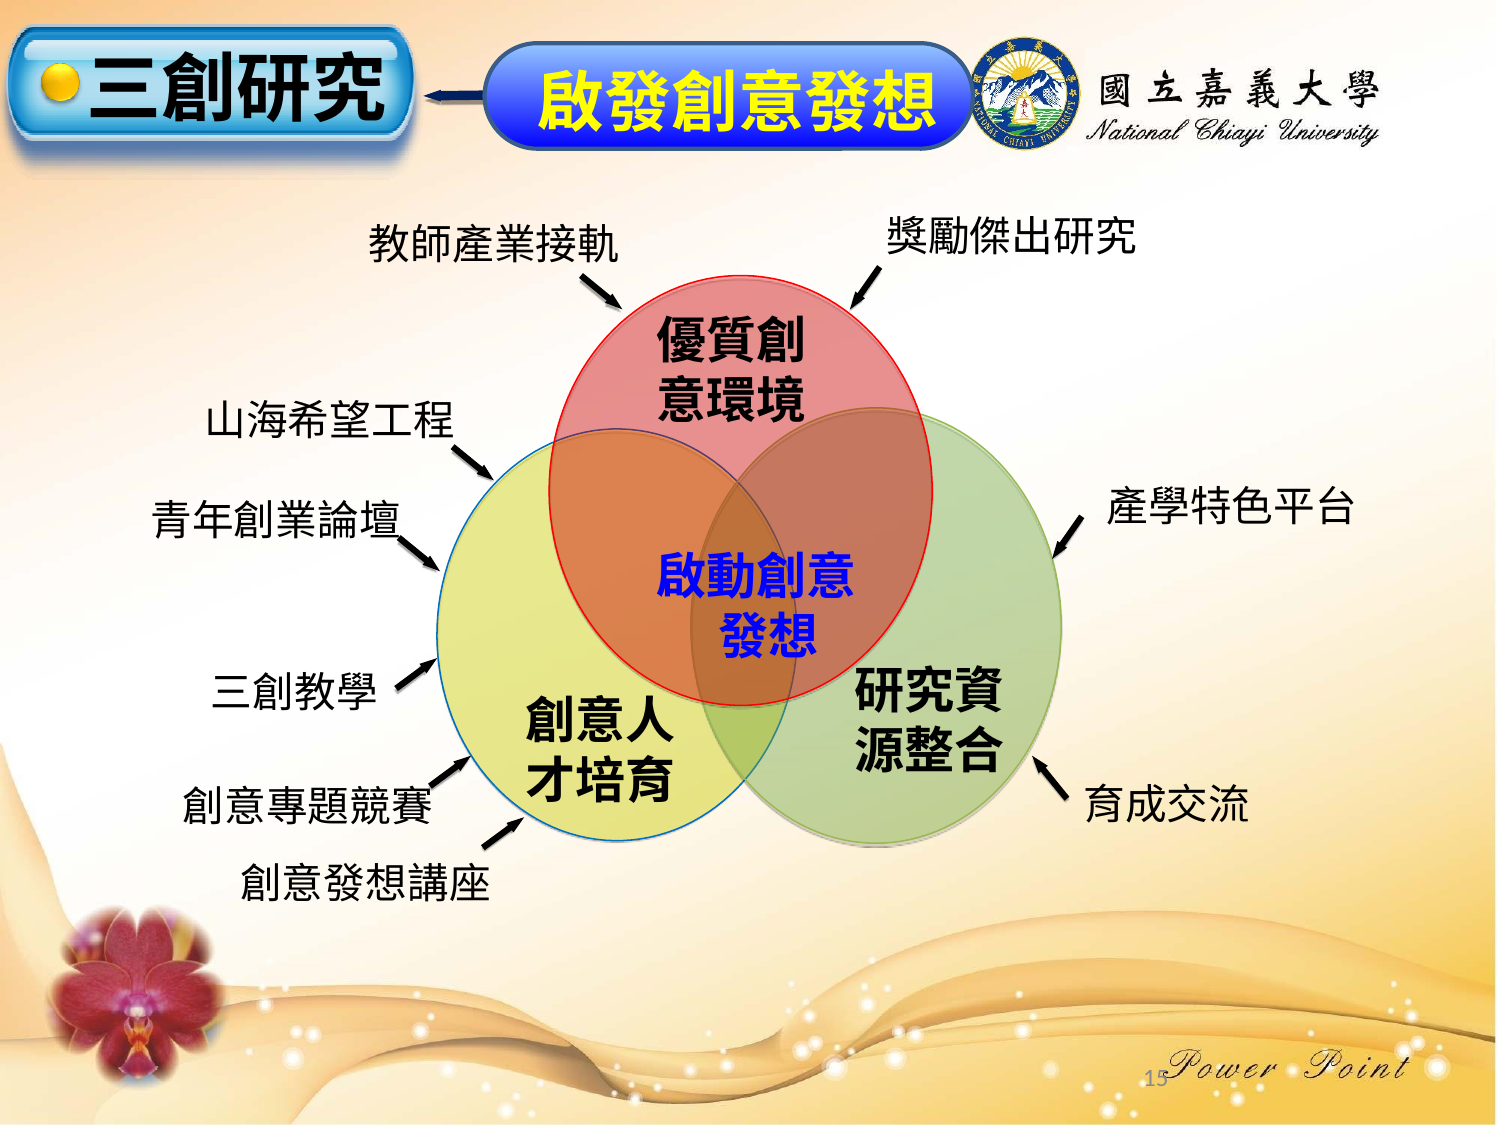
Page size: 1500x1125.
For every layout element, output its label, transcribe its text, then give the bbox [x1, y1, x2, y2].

text_box 獎勵傑出研究 [871, 202, 1155, 268]
text_box [508, 43, 950, 52]
text_box 產學特色平台 [1091, 471, 1375, 538]
text_box 青年創業論壇 [135, 486, 419, 552]
text_box 啟動創意 發想 [641, 536, 874, 674]
text_box [484, 55, 503, 136]
text_box [436, 275, 1062, 844]
text_box 15 [1128, 1046, 1479, 1107]
text_box 優質創 意環境 [641, 300, 824, 438]
text_box 三創研究 [13, 33, 407, 140]
text_box 山海希望工程 [189, 386, 473, 452]
text_box 啟發創意發想 [503, 52, 973, 148]
text_box 創意發想講座 [225, 848, 508, 915]
picture [0, 24, 424, 180]
text_box 創意專題競賽 [167, 771, 451, 838]
text_box 三創教學 [195, 658, 395, 725]
text_box 教師產業接軌 [353, 210, 637, 277]
text_box 創意人 才培育 [510, 680, 693, 818]
text_box 研究資 源整合 [839, 650, 1021, 788]
text_box 育成交流 [1068, 770, 1267, 836]
